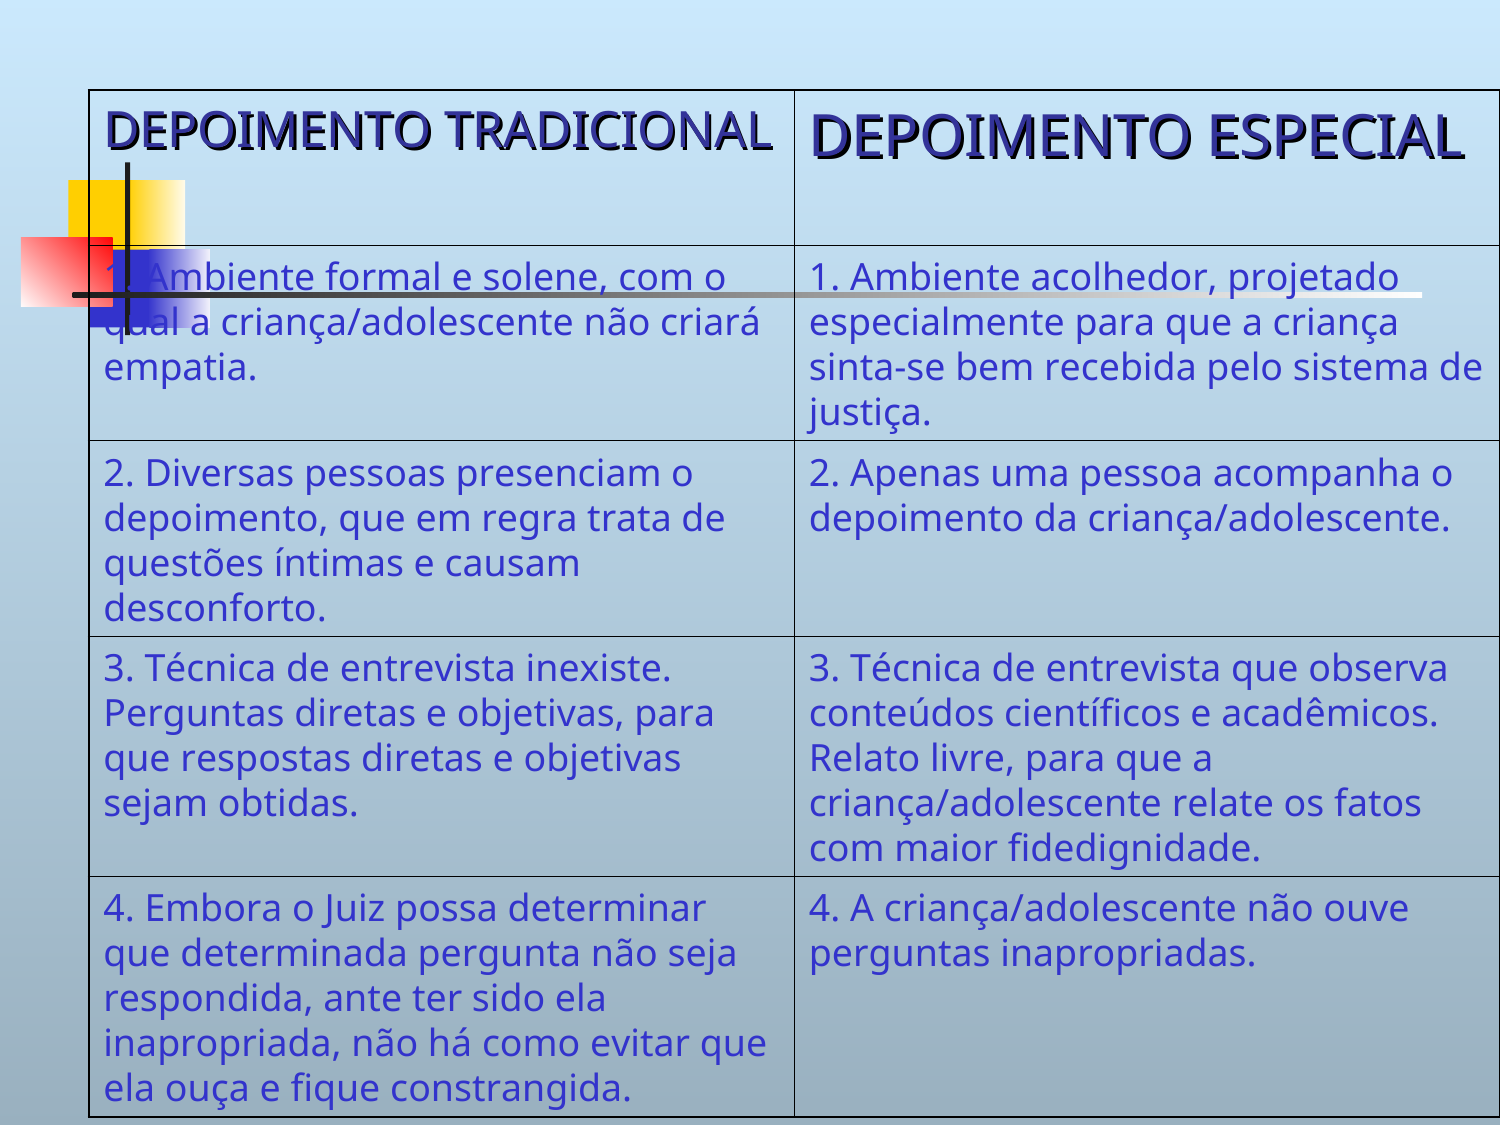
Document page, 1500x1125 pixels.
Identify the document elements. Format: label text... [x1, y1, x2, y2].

table_cell 4. A criança/adolescente não ouve perguntas inapropriadas. [795, 877, 1499, 1116]
table_cell 2. Diversas pessoas presenciam o depoimento, que em regra trata de questões íntimas e causam desconforto. [90, 441, 794, 636]
table_cell 3. Técnica de entrevista que observa conteúdos científicos e acadêmicos. Relato livre, para que a criança/adolescente relate os fatos com maior fidedignidade. [795, 637, 1499, 876]
table_cell 4. Embora o Juiz possa determinar que determinada pergunta não seja respondida, ante ter sido ela inapropriada, não há como evitar que ela ouça e fique constrangida. [90, 877, 794, 1116]
table_cell 1. Ambiente formal e solene, com o qual a criança/adolescente não criará empatia. [90, 246, 794, 440]
table_header DEPOIMENTO ESPECIAL [795, 91, 1499, 245]
table_cell 1. Ambiente acolhedor, projetado especialmente para que a criança sinta-se bem recebida pelo sistema de justiça. [795, 246, 1499, 440]
table_cell 3. Técnica de entrevista inexiste. Perguntas diretas e objetivas, para que respostas diretas e objetivas sejam obtidas. [90, 637, 794, 876]
table_cell 2. Apenas uma pessoa acompanha o depoimento da criança/adolescente. [795, 441, 1499, 636]
table_header DEPOIMENTO TRADICIONAL [90, 91, 794, 245]
